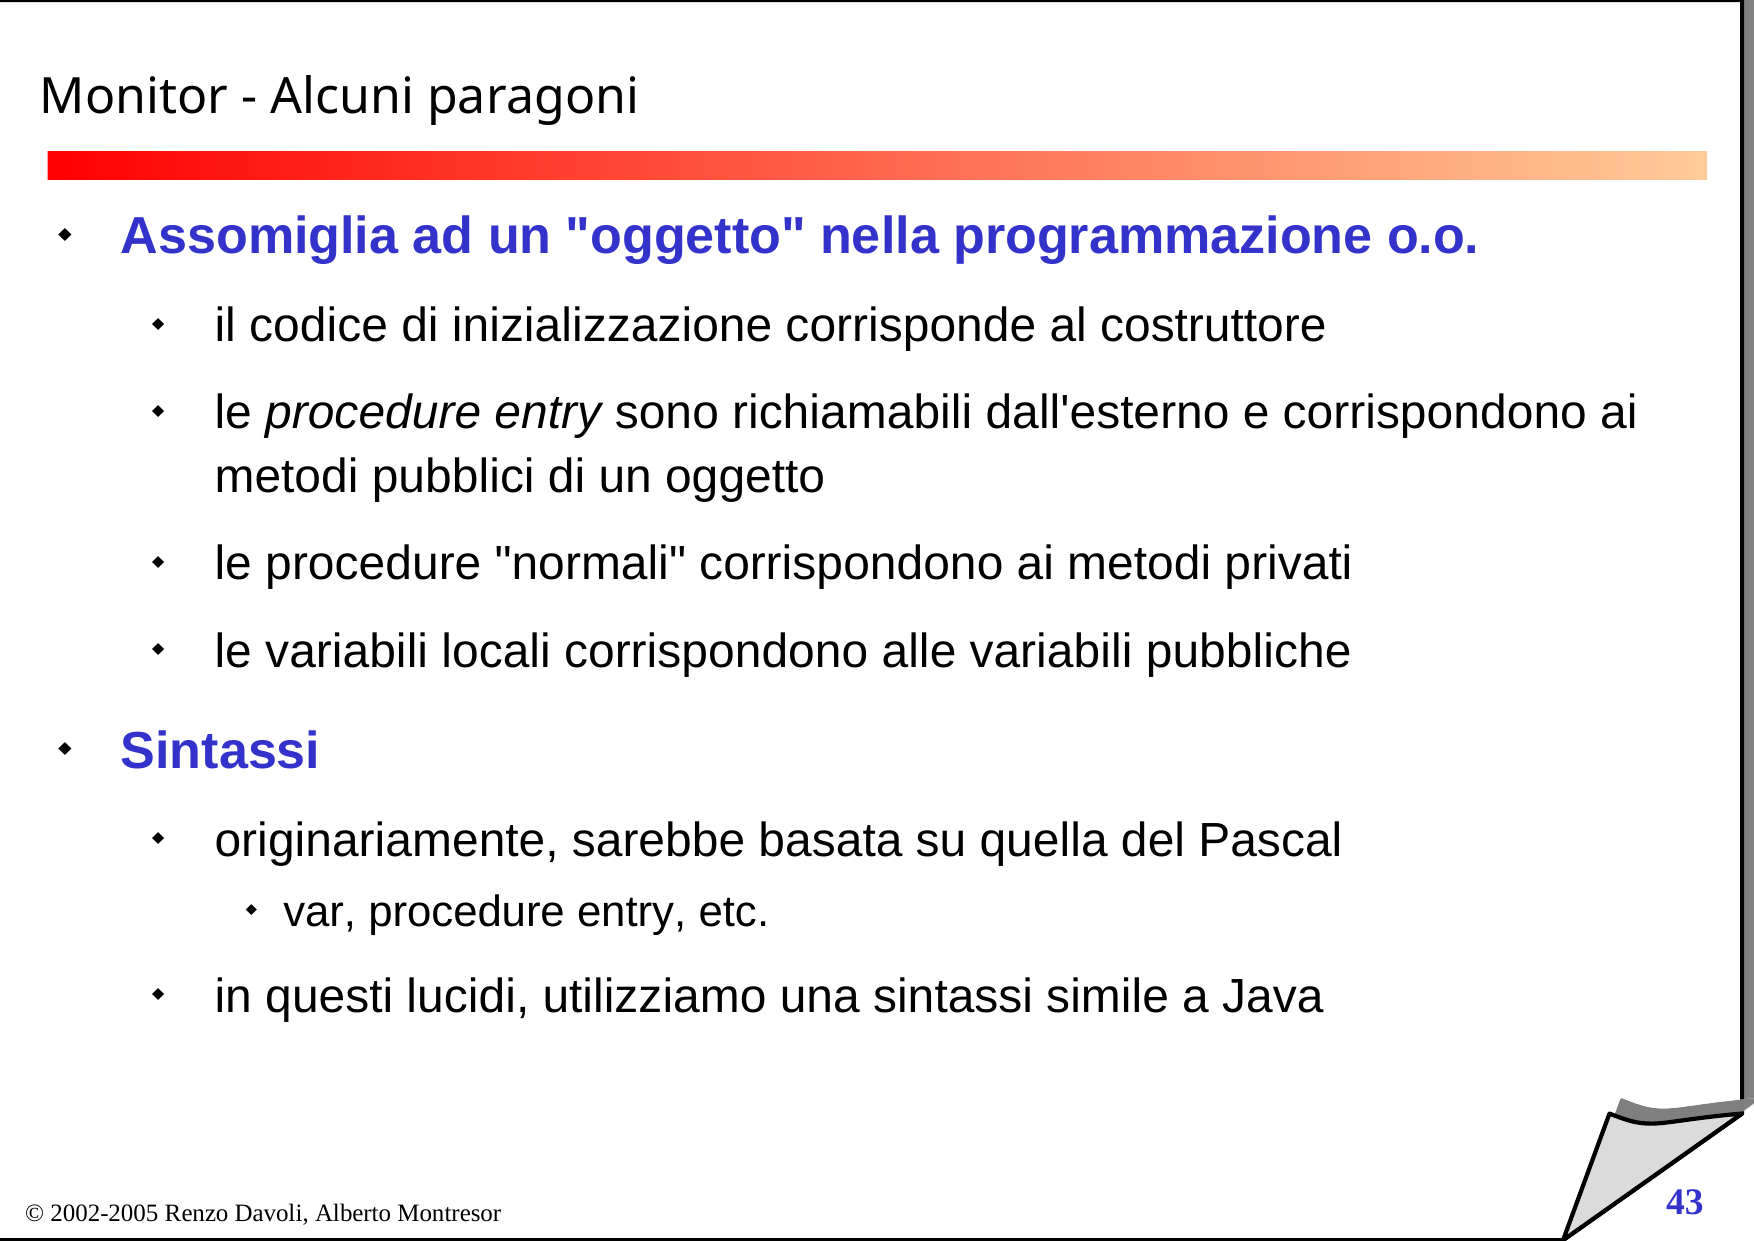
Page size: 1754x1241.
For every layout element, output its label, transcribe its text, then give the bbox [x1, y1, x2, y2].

list Assomiglia ad un "oggetto" nella programmazione o.o. il codice di inizializzazione corrisponde al costruttore le procedure entry sono richiamabili dall'esterno e corrispondono ai metodi pubblici di un oggetto le procedure "normali" corrispondono ai metodi privati le variabili locali corrispondono alle variabili pubbliche Sintassi originariamente, sarebbe basata su quella del Pascal var, procedure entry, etc. in questi lucidi, utilizziamo una sintassi simile a Java [58, 206, 1696, 1031]
title Monitor - Alcuni paragoni [39, 49, 1713, 144]
